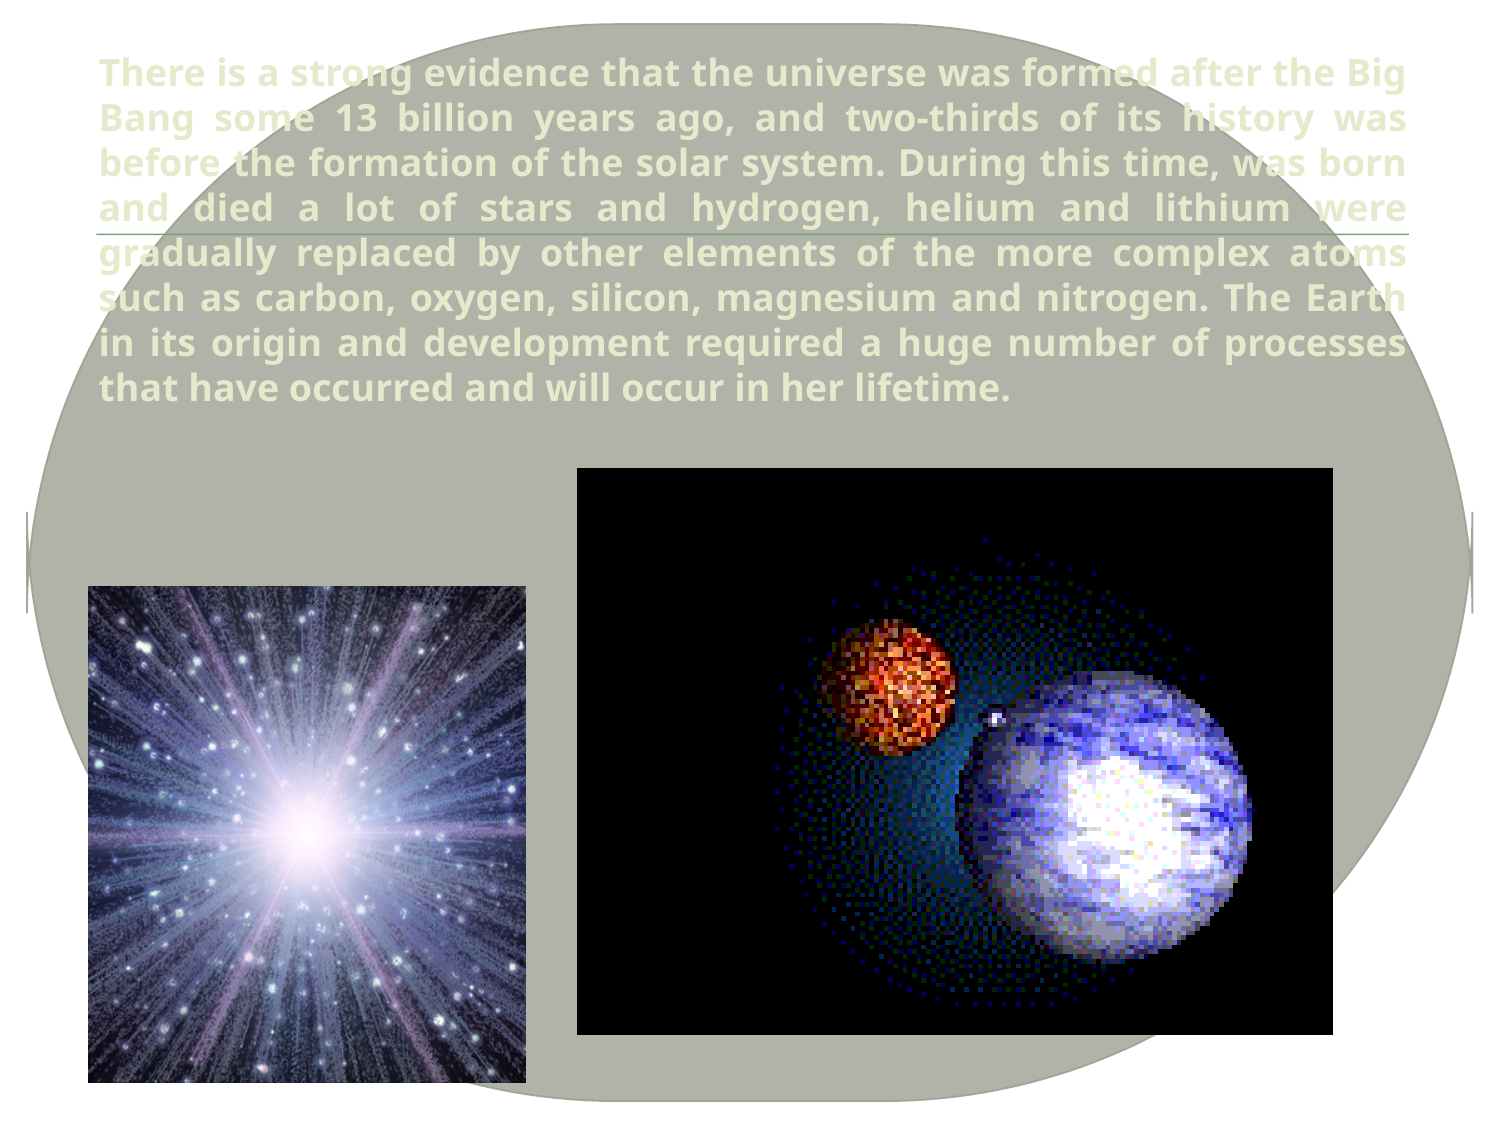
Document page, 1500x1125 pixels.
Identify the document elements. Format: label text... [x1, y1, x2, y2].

picture [577, 468, 1333, 1035]
title There is a strong evidence that the universe was formed after the Big Bang some 13 billion years ago, and two-thirds of its history was before the formation of the solar system. During this time, was born and died a lot of stars and hydrogen, helium and lithium were gradually replaced by other elements of the more complex atoms such as carbon, oxygen, silicon, magnesium and nitrogen. The Earth in its origin and development required a huge number of processes that have occurred and will occur in her lifetime. [75, 41, 1425, 421]
picture [88, 586, 526, 1083]
